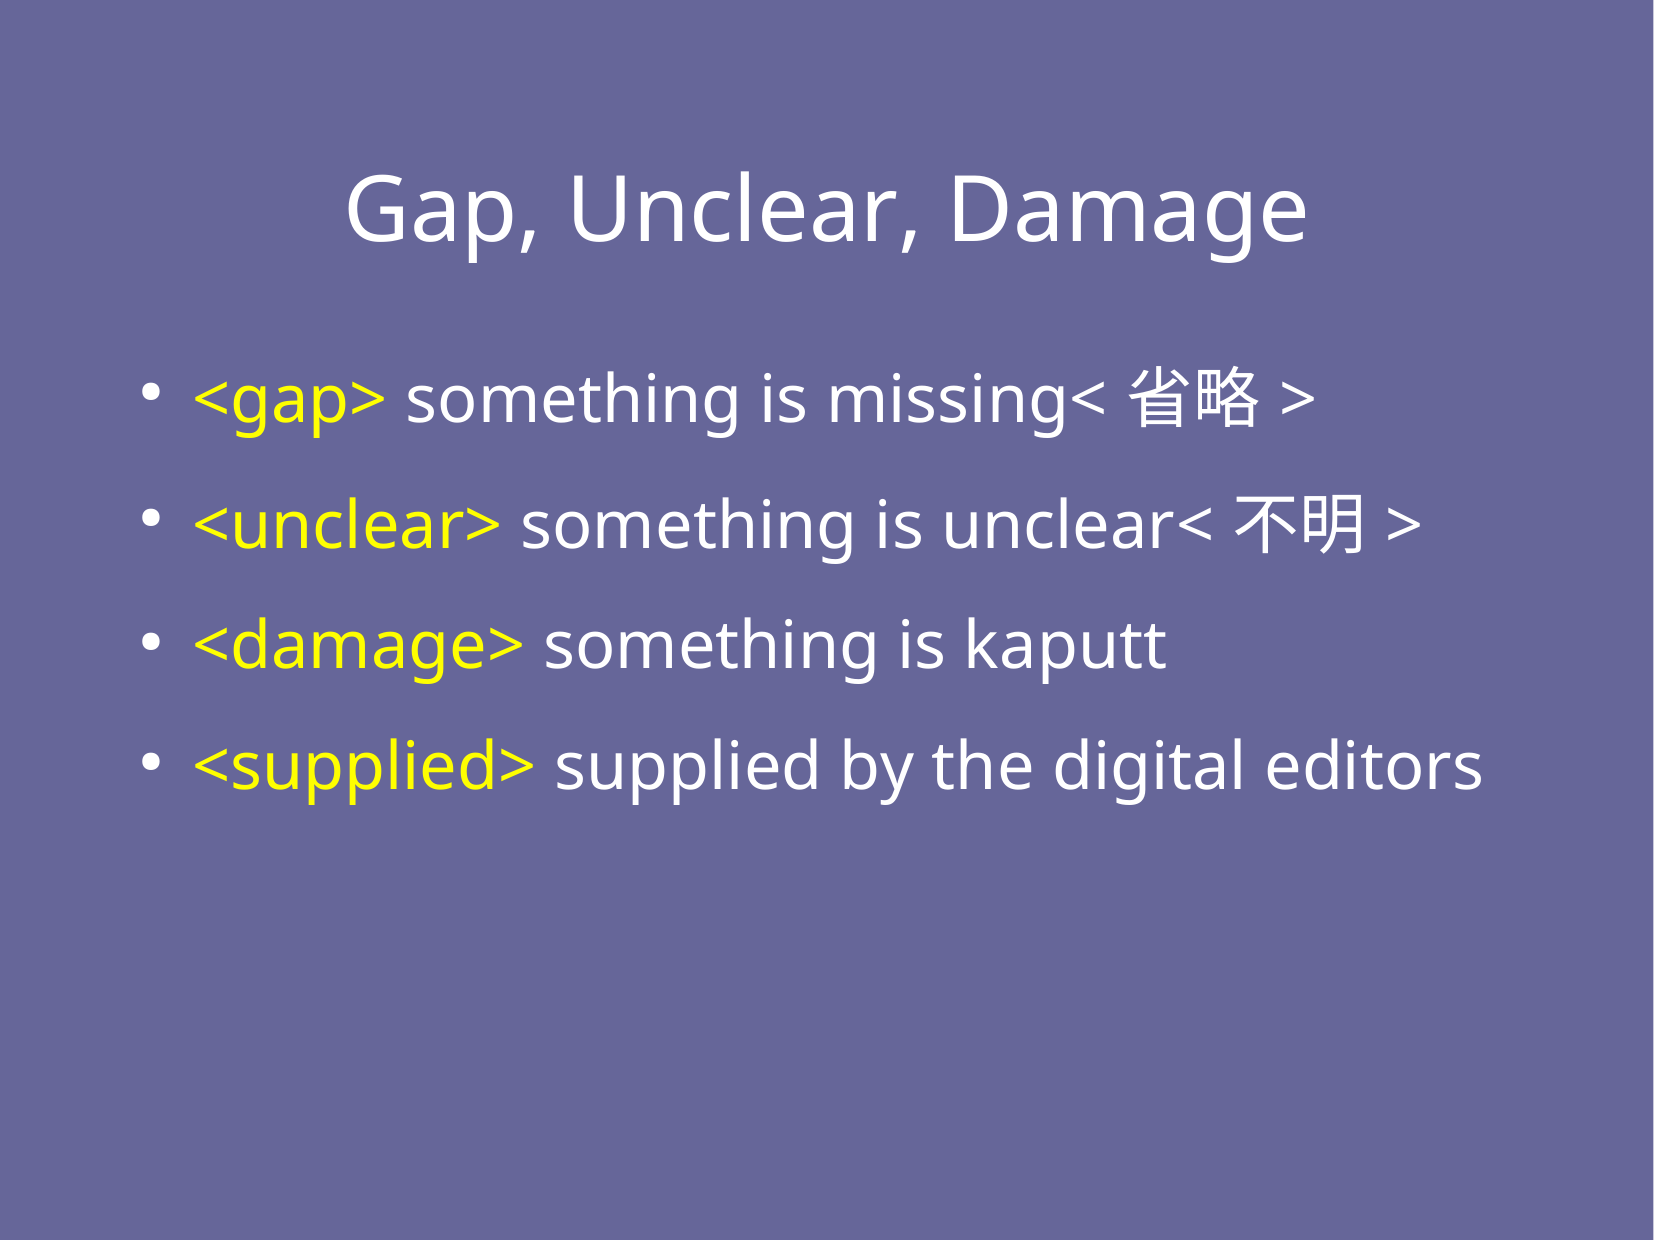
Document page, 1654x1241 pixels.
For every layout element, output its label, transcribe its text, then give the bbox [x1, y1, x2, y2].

title Gap, Unclear, Damage [121, 102, 1534, 310]
list <gap> something is missing<省略> <unclear> something is unclear<不明> <damage> something is kaputt <supplied> supplied by the digital editors [121, 344, 1534, 1112]
